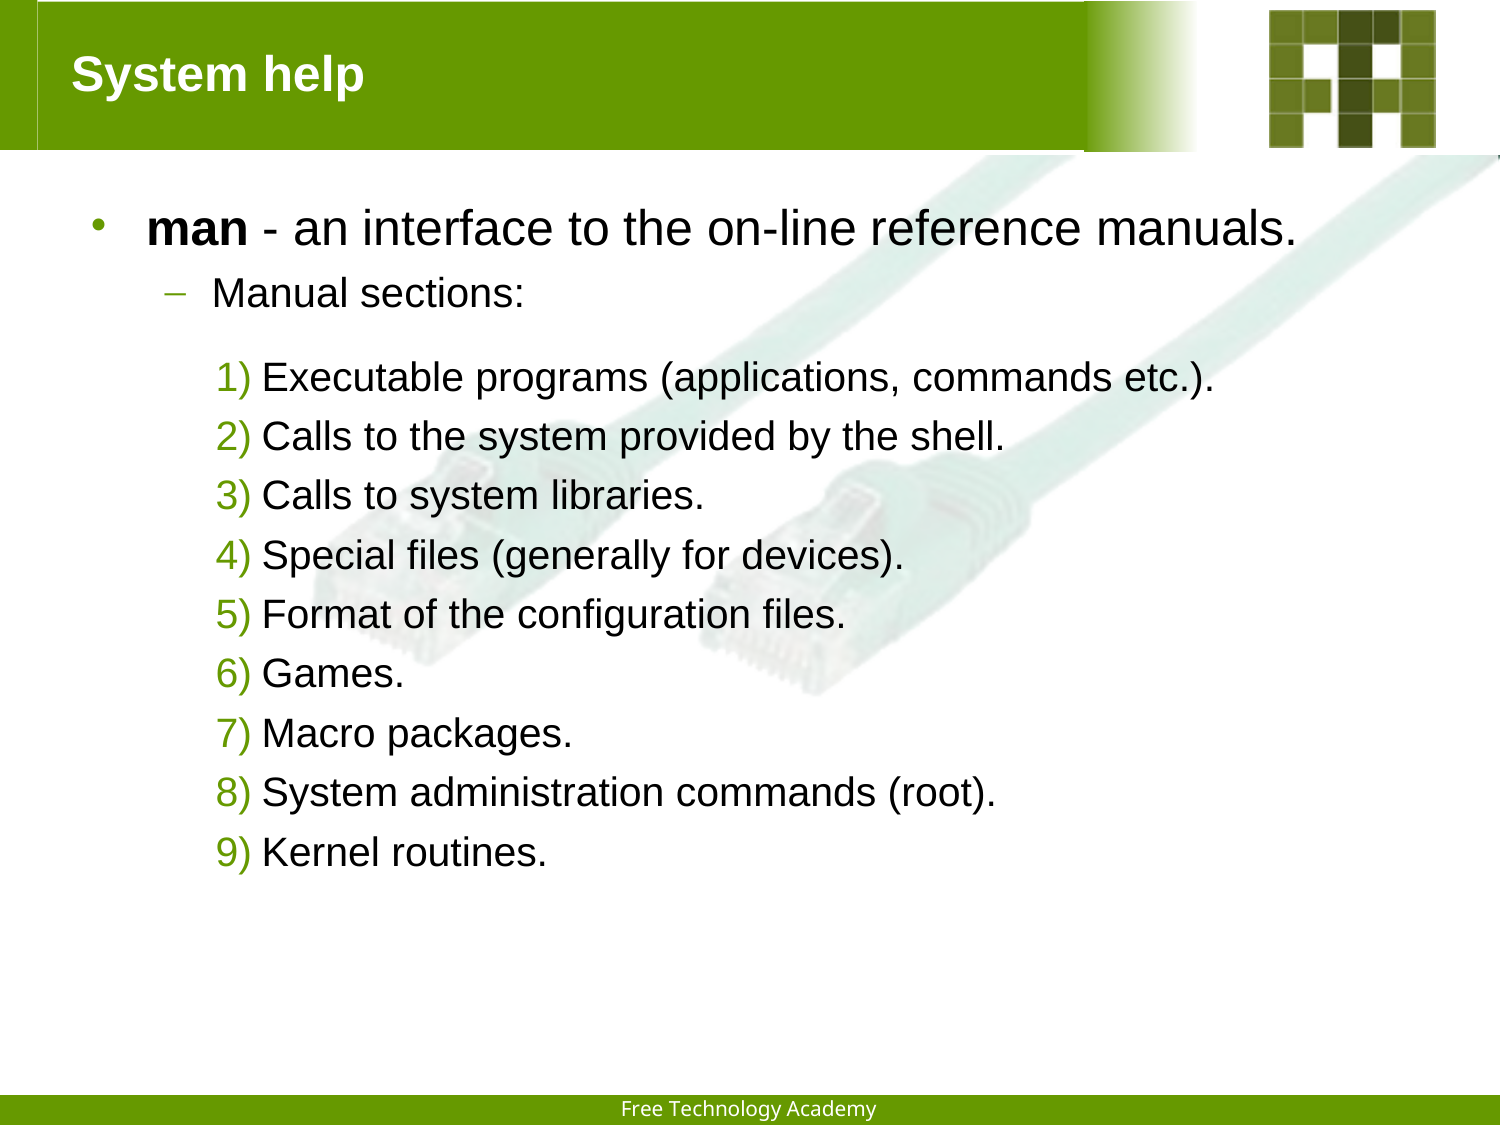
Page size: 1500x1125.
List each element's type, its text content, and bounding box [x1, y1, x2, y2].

picture [1269, 10, 1436, 148]
list Executable programs (applications, commands etc.). Calls to the system provided by the shell. Calls to system libraries. Special files (generally for devices). Format of the configuration files. Games. Macro packages. System administration commands (root). Kernel routines. [200, 342, 1406, 886]
list man - an interface to the on-line reference manuals. Manual sections: [75, 187, 1426, 1065]
title System help [56, 1, 1107, 152]
